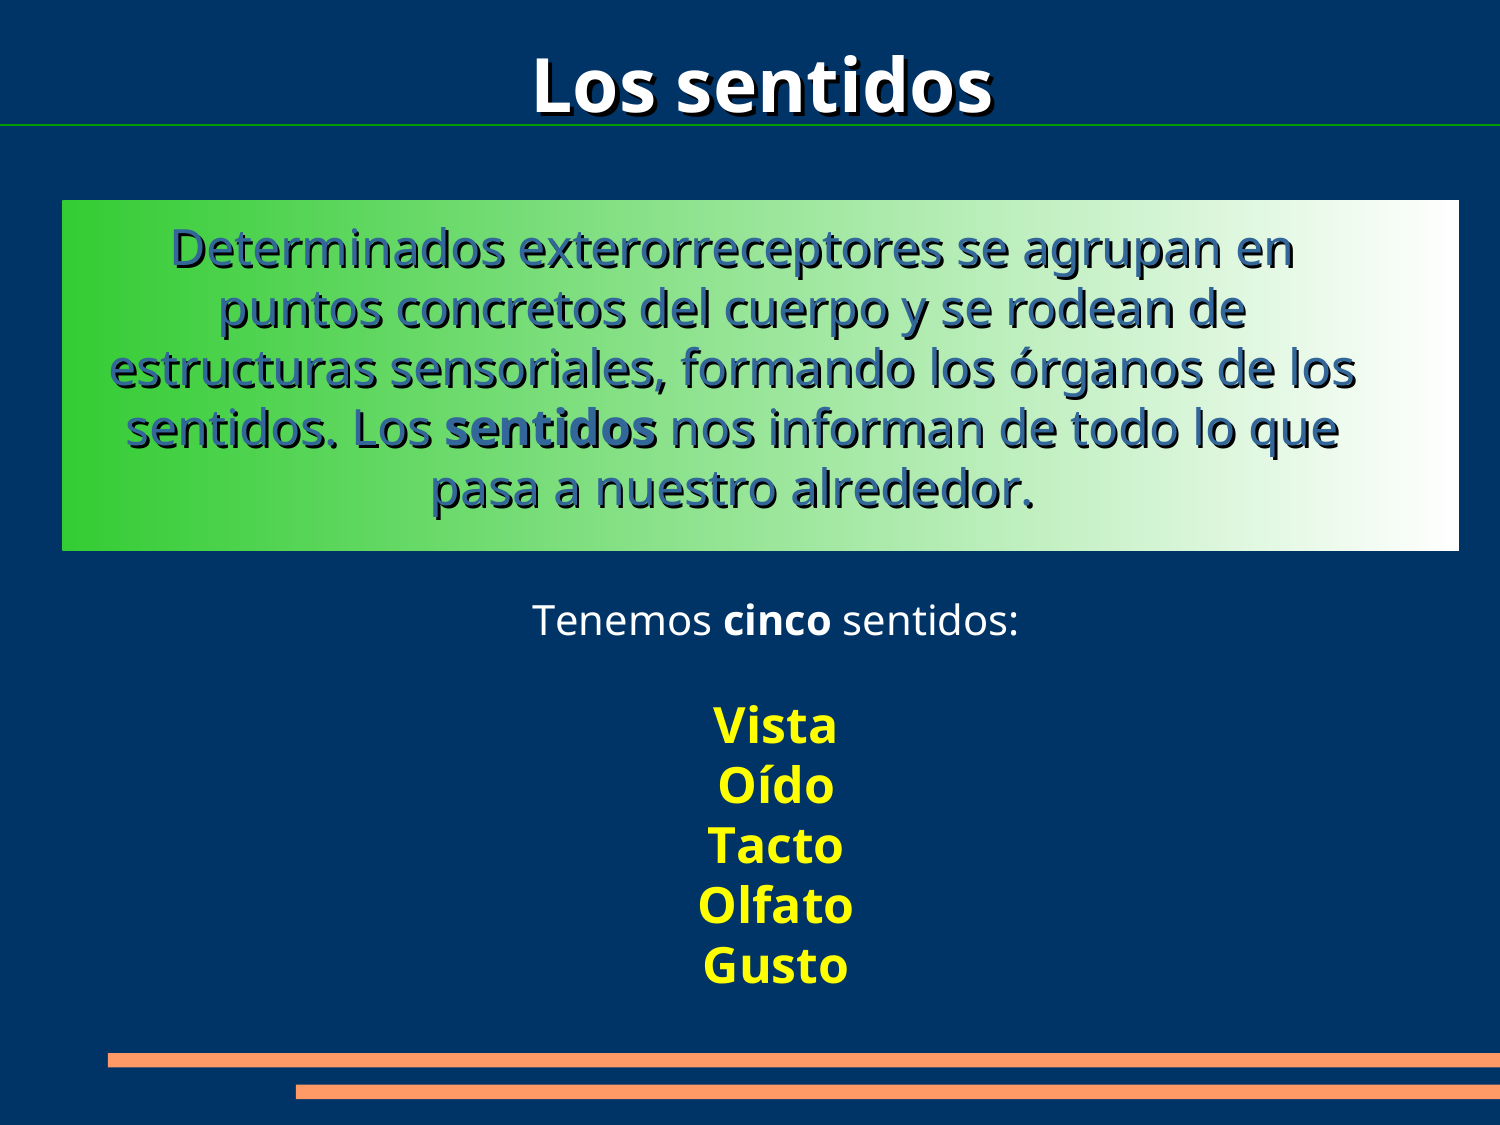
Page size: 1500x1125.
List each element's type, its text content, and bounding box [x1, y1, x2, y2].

text_box Los sentidos [515, 126, 1009, 135]
text_box [62, 200, 1459, 551]
text_box Determinados exterorreceptores se agrupan en puntos concretos del cuerpo y se rodean de estructuras sensoriales, formando los órganos de los sentidos. Los sentidos nos informan de todo lo que pasa a nuestro alrededor. [88, 207, 1377, 524]
text_box Tenemos cinco sentidos: Vista Oído Tacto Olfato Gusto [517, 586, 1036, 1002]
text_box Los sentidos [515, 29, 1009, 124]
